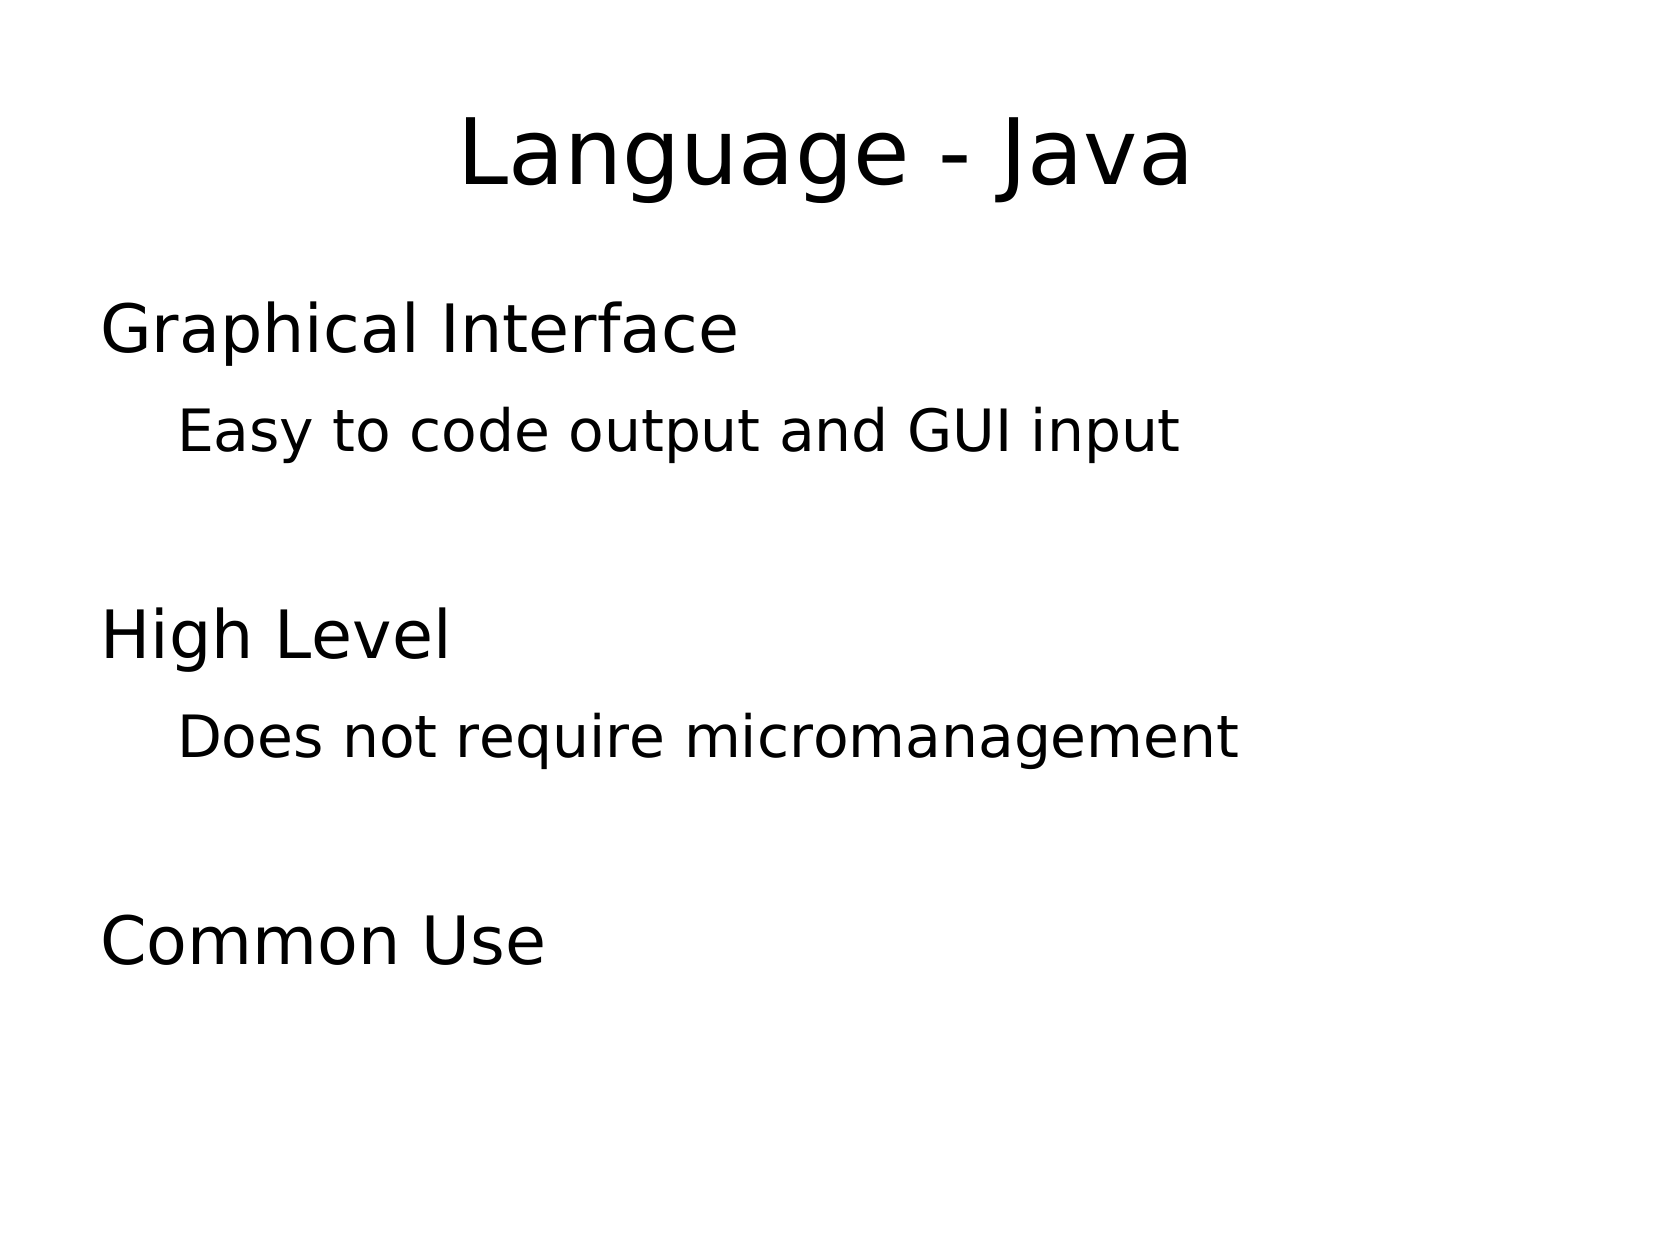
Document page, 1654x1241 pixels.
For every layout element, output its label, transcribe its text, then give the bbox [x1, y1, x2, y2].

title Language - Java [82, 49, 1571, 257]
list Graphical Interface Easy to code output and GUI input High Level Does not require micromanagement Common Use [82, 290, 1571, 1109]
